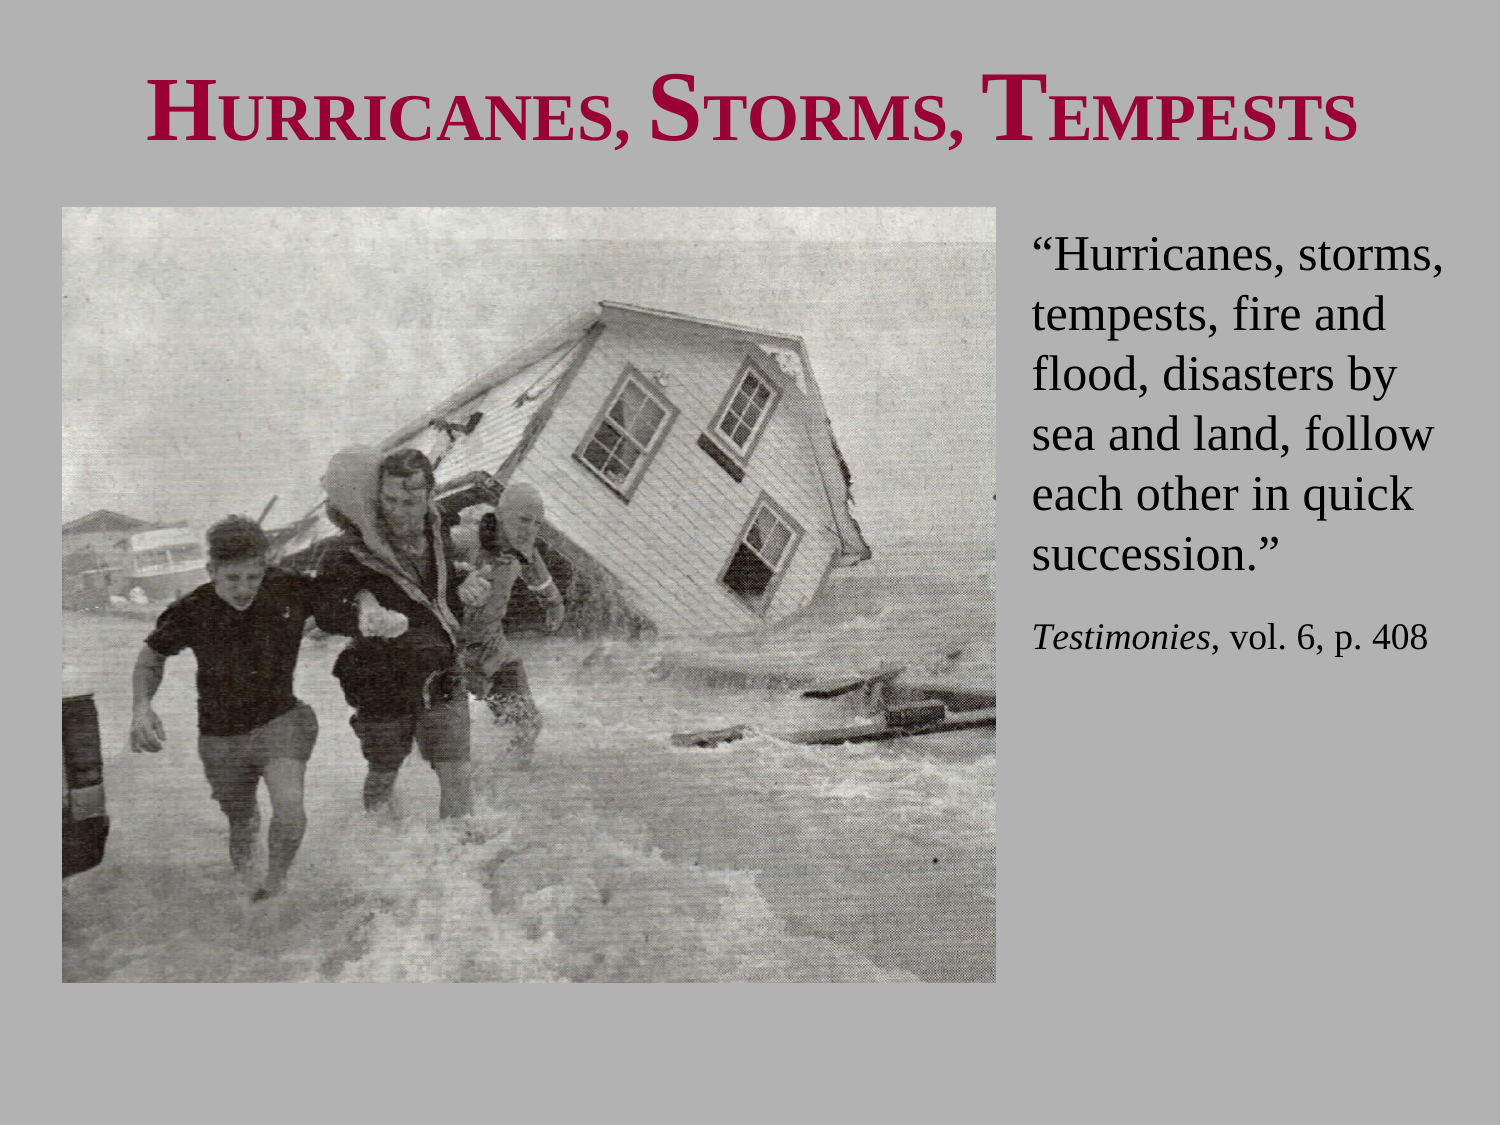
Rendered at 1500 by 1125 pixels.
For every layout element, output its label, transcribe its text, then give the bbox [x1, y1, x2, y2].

text_box HURRICANES, STORMS, TEMPESTS [56, 32, 1449, 168]
picture [62, 207, 996, 983]
text_box “Hurricanes, storms, tempests, fire and flood, disasters by sea and land, follow each other in quick succession.” Testimonies, vol. 6, p. 408 [1016, 213, 1482, 665]
